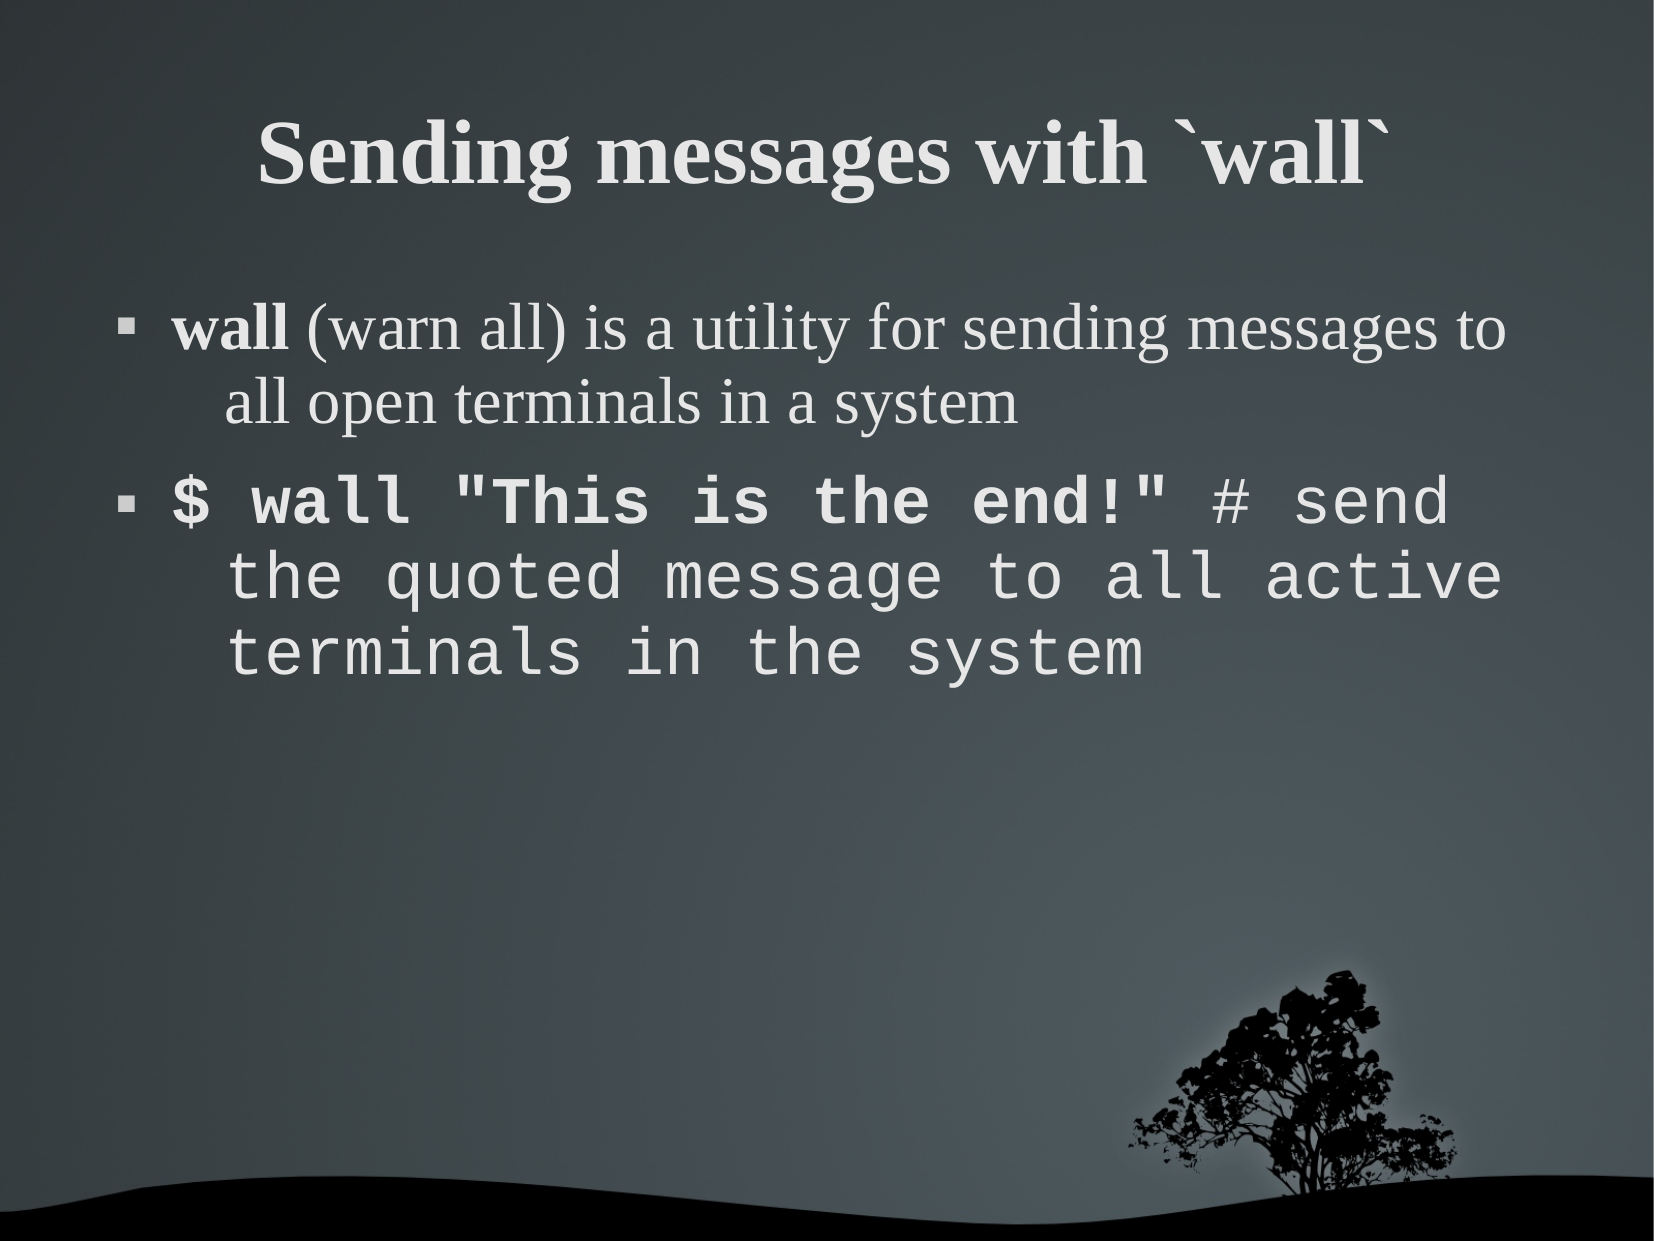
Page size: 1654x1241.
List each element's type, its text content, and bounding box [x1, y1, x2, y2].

picture [0, 0, 1654, 1241]
title Sending messages with `wall` [82, 49, 1571, 257]
list wall (warn all) is a utility for sending messages to all open terminals in a system $ wall "This is the end!" # send the quoted message to all active terminals in the system [82, 290, 1571, 1109]
